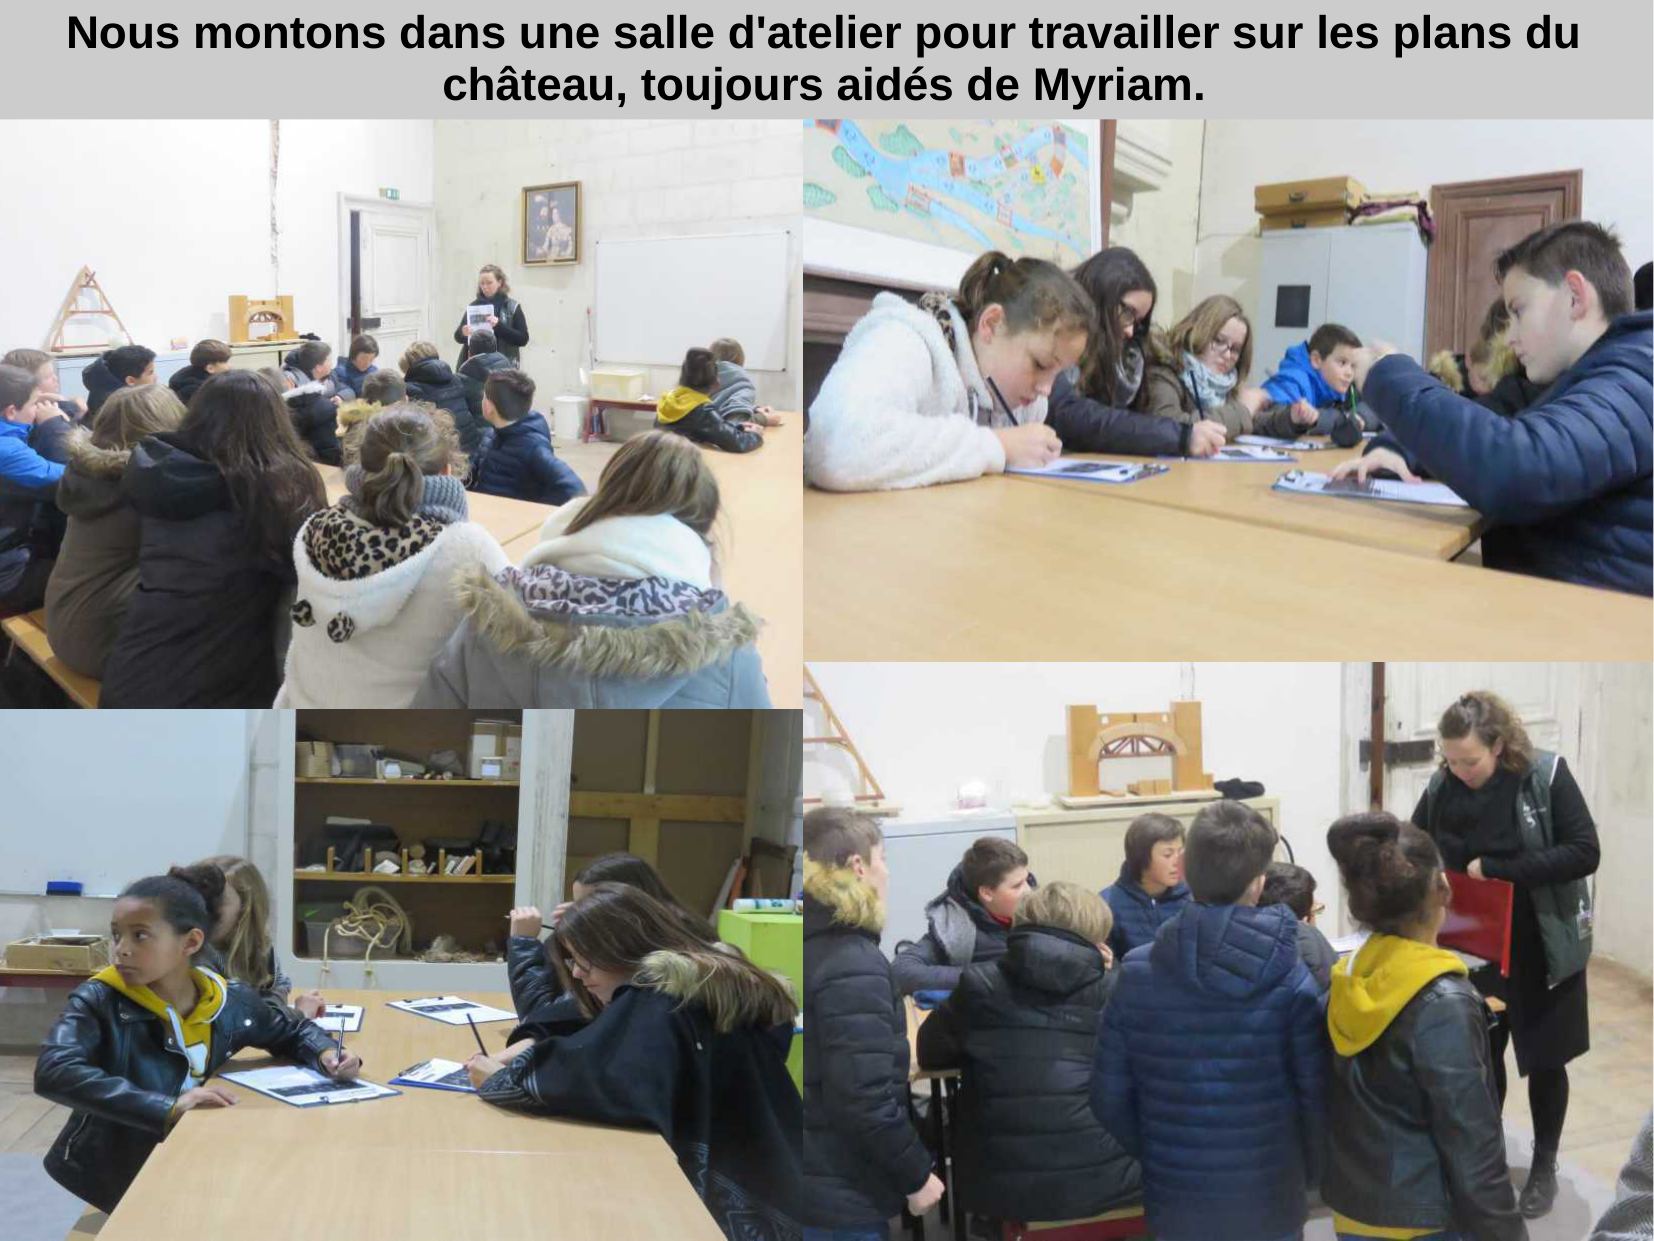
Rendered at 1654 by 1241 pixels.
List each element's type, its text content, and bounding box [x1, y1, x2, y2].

text_box Nous montons dans une salle d'atelier pour travailler sur les plans du château, toujours aidés de Myriam. [0, 0, 1654, 120]
picture [0, 120, 1654, 1241]
